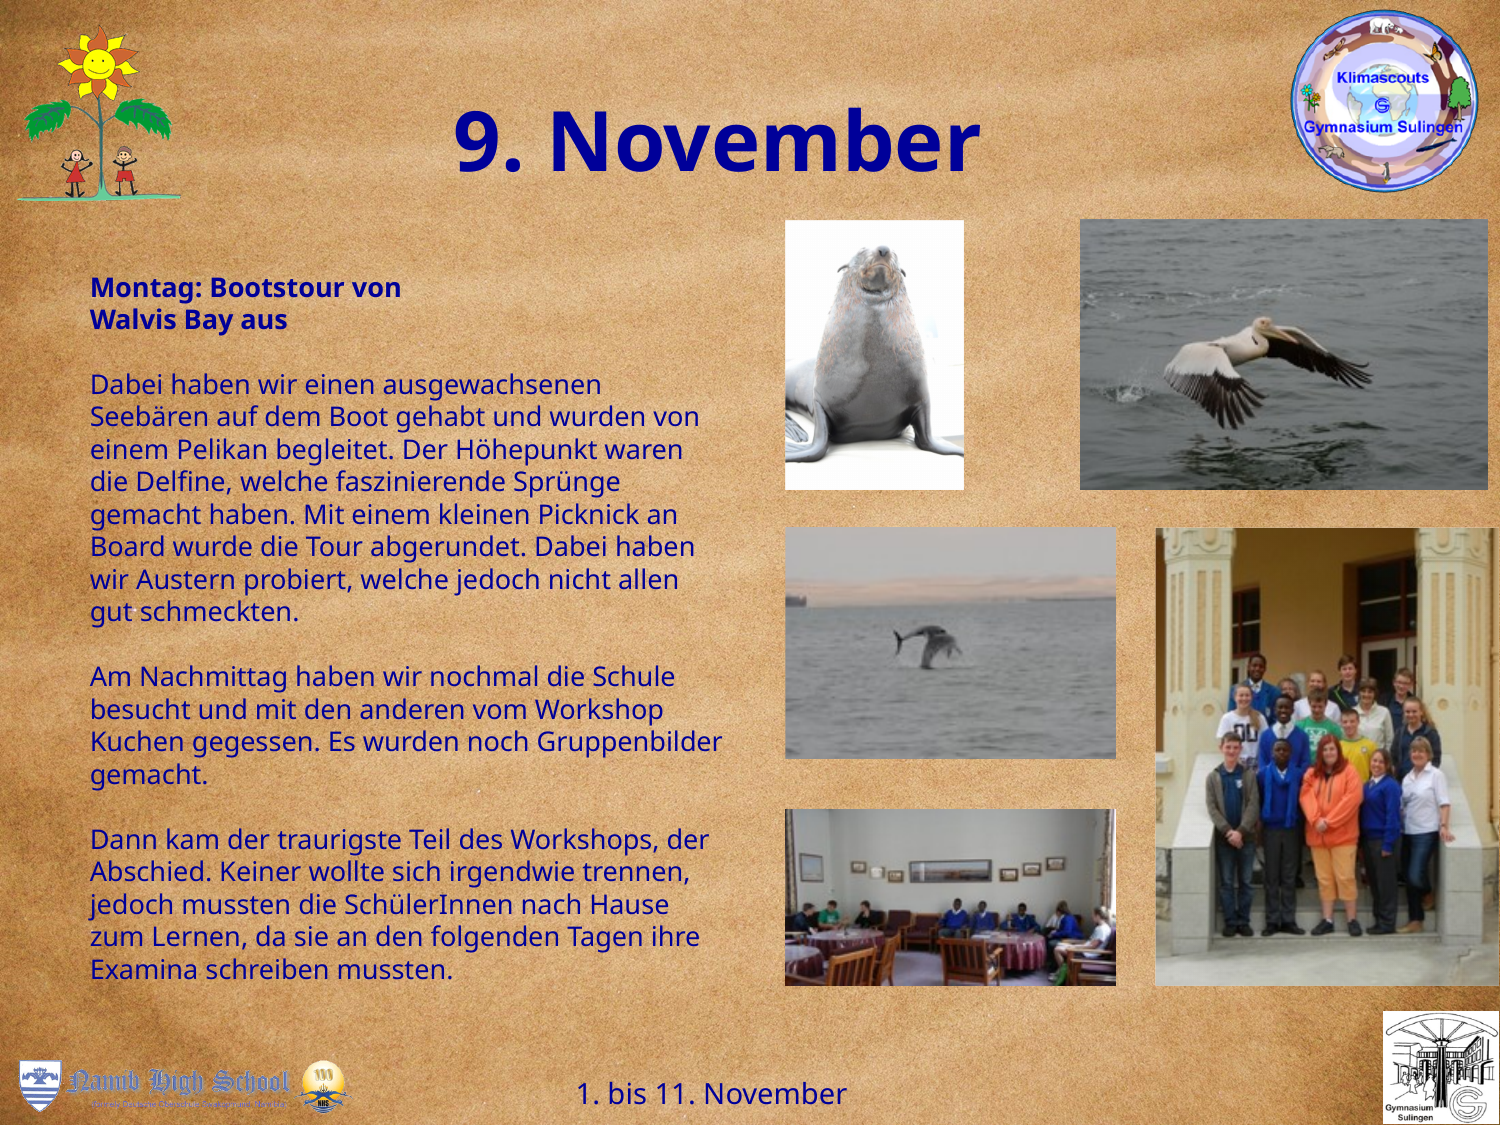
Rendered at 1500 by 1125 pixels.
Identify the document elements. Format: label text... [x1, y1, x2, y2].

text_box Montag: Bootstour von Walvis Bay aus Dabei haben wir einen ausgewachsenen Seebären auf dem Boot gehabt und wurden von einem Pelikan begleitet. Der Höhepunkt waren die Delfine, welche faszinierende Sprünge gemacht haben. Mit einem kleinen Picknick an Board wurde die Tour abgerundet. Dabei haben wir Austern probiert, welche jedoch nicht allen gut schmeckten. Am Nachmittag haben wir nochmal die Schule besucht und mit den anderen vom Workshop Kuchen gegessen. Es wurden noch Gruppenbilder gemacht. Dann kam der traurigste Teil des Workshops, der Abschied. Keiner wollte sich irgendwie trennen, jedoch mussten die SchülerInnen nach Hause zum Lernen, da sie an den folgenden Tagen ihre Examina schreiben mussten. [75, 262, 738, 1005]
text_box 9. November [189, 45, 1246, 233]
picture [0, 0, 1500, 1125]
